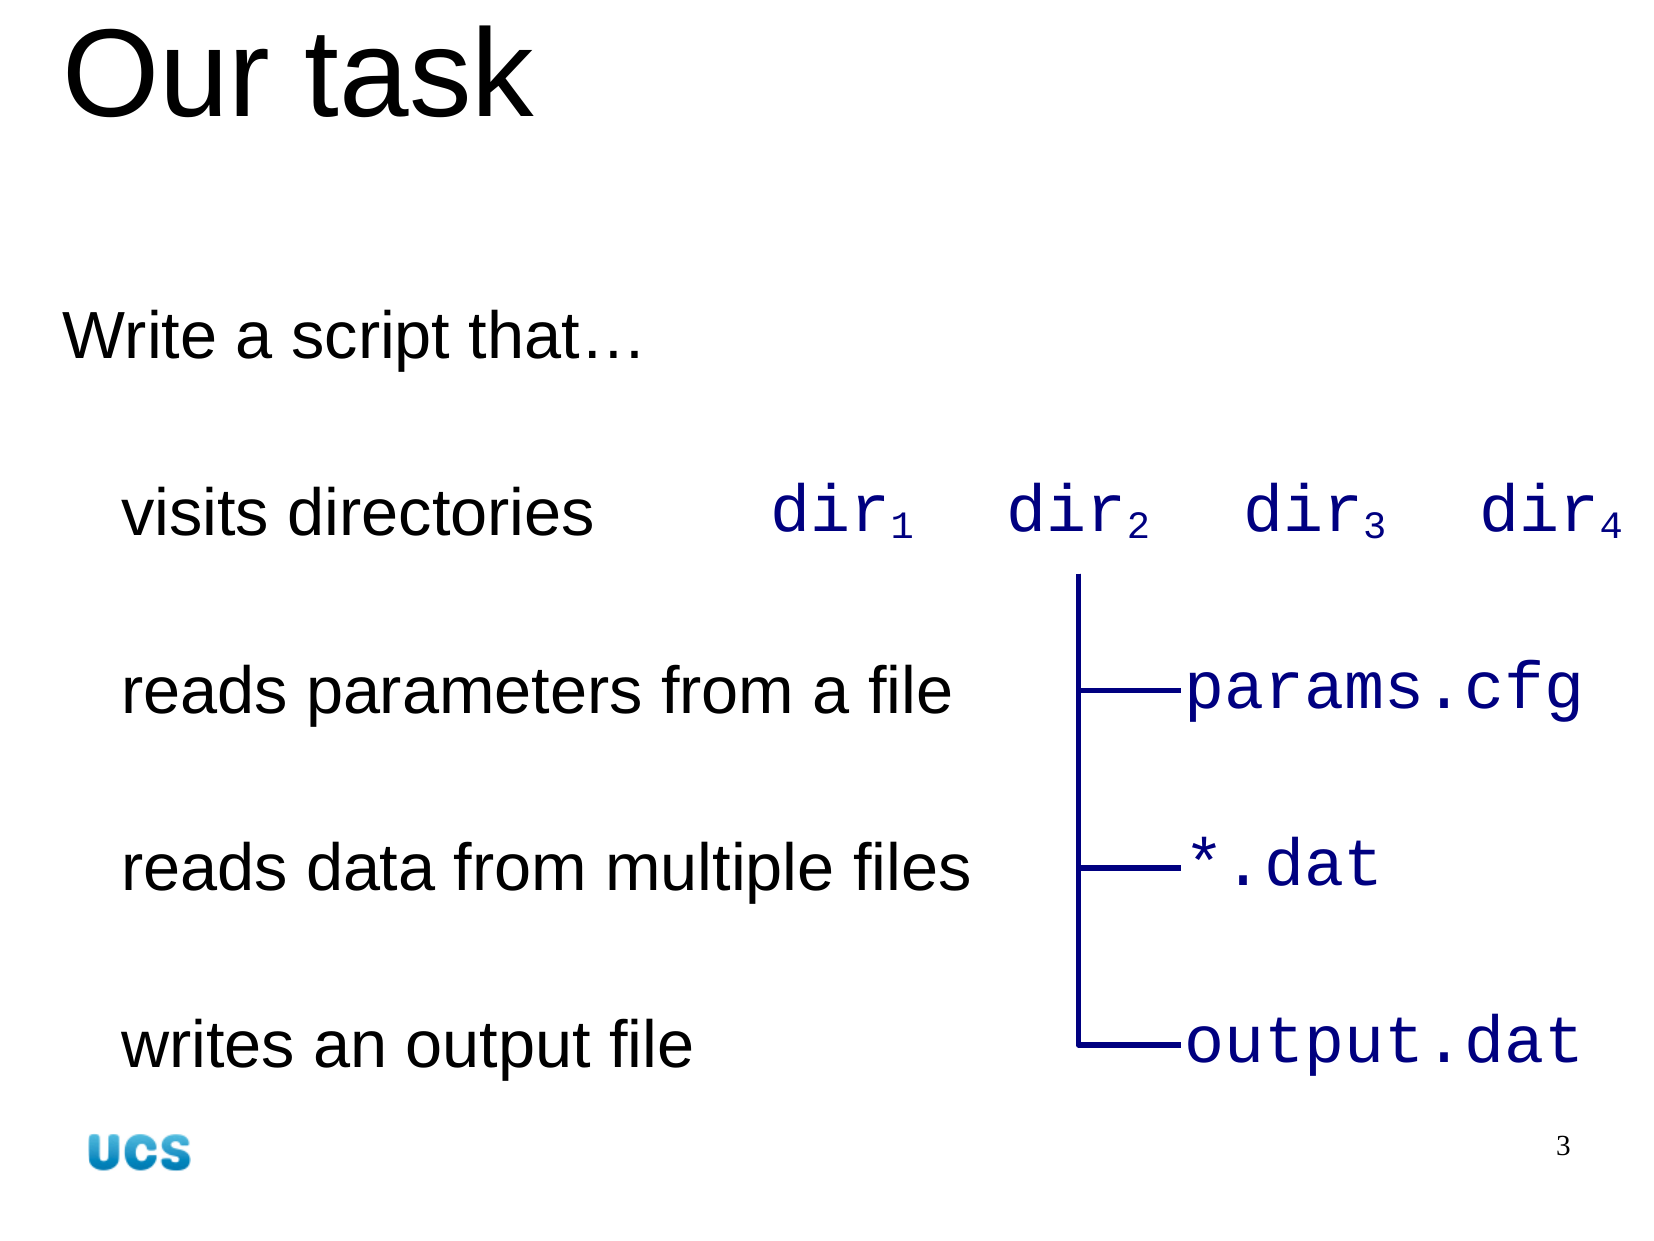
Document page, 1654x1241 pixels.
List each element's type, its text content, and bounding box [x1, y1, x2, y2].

text_box *.dat [1181, 826, 1388, 909]
text_box reads parameters from a file [118, 649, 960, 731]
text_box params.cfg [1181, 649, 1588, 732]
text_box output.dat [1181, 1004, 1588, 1086]
text_box reads data from multiple files [118, 826, 979, 908]
text_box dir1 [767, 472, 917, 574]
text_box writes an output file [118, 1003, 700, 1085]
text_box Write a script that… [59, 295, 652, 377]
text_box visits directories [118, 472, 600, 554]
picture [88, 1133, 191, 1172]
text_box dir4 [1476, 472, 1626, 574]
text_box dir2 [1003, 472, 1153, 574]
text_box dir3 [1240, 472, 1390, 574]
text_box Our task [59, 0, 538, 146]
